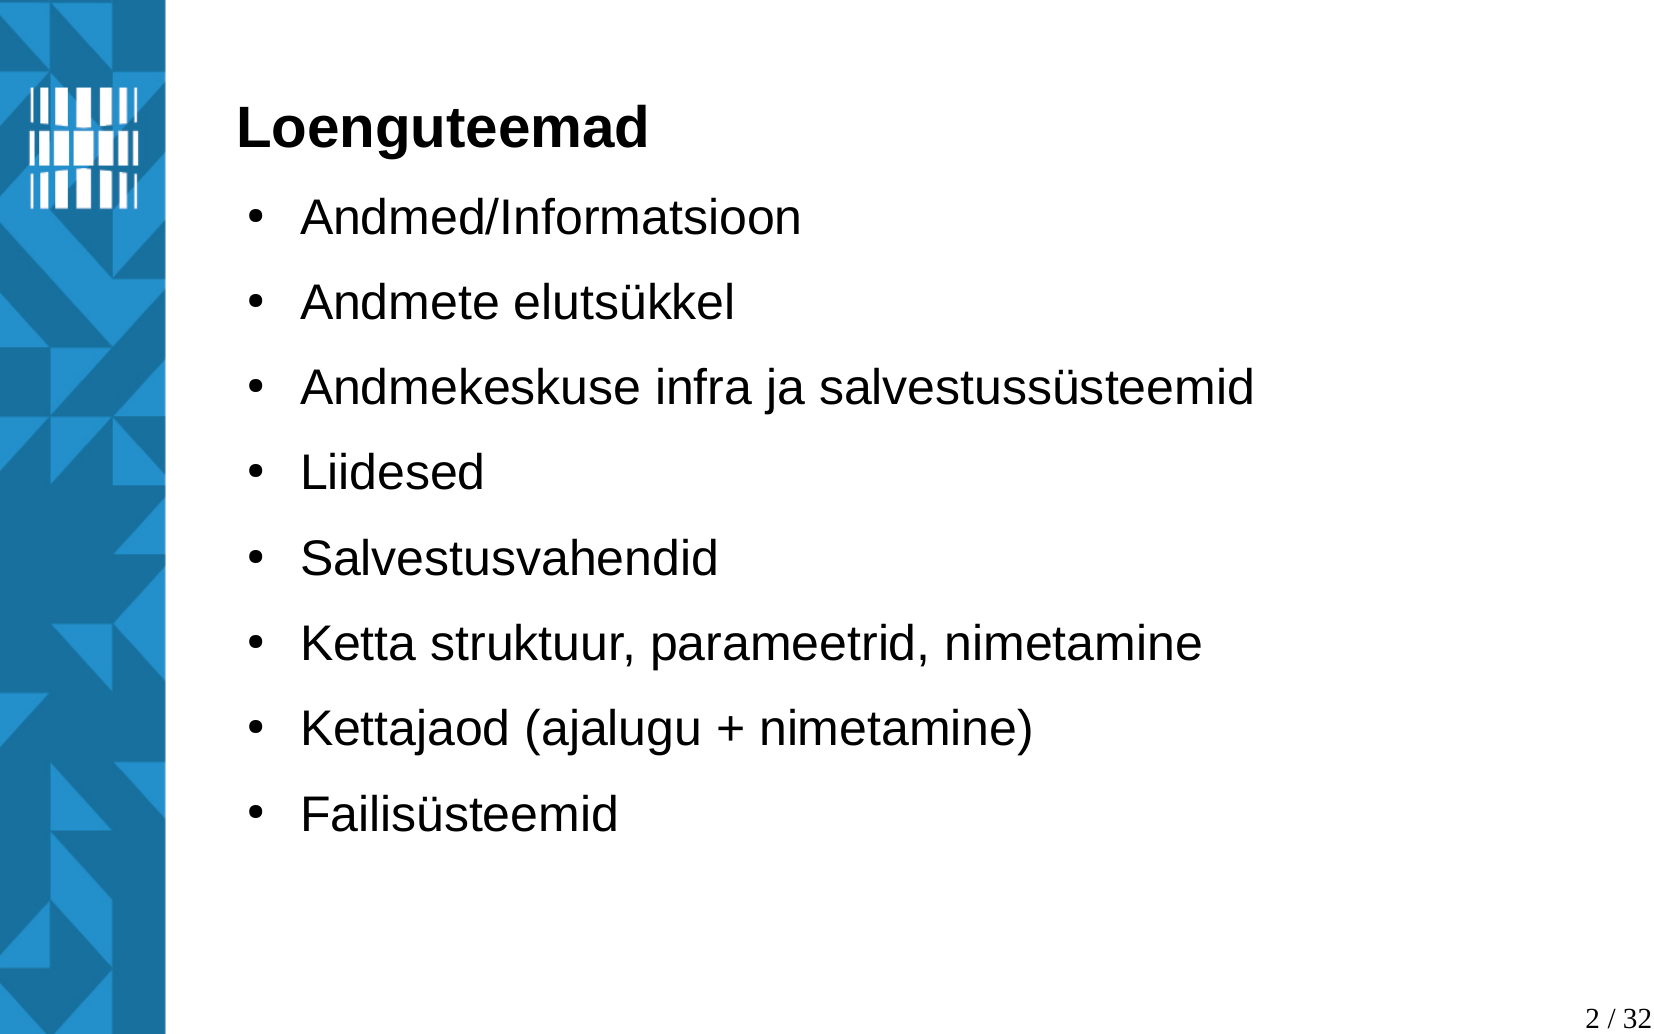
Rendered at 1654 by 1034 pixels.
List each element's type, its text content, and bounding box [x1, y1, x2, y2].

list Andmed/Informatsioon Andmete elutsükkel Andmekeskuse infra ja salvestussüsteemid Liidesed Salvestusvahendid Ketta struktuur, parameetrid, nimetamine Kettajaod (ajalugu + nimetamine) Failisüsteemid [229, 188, 1524, 875]
title Loenguteemad [236, 41, 1465, 188]
